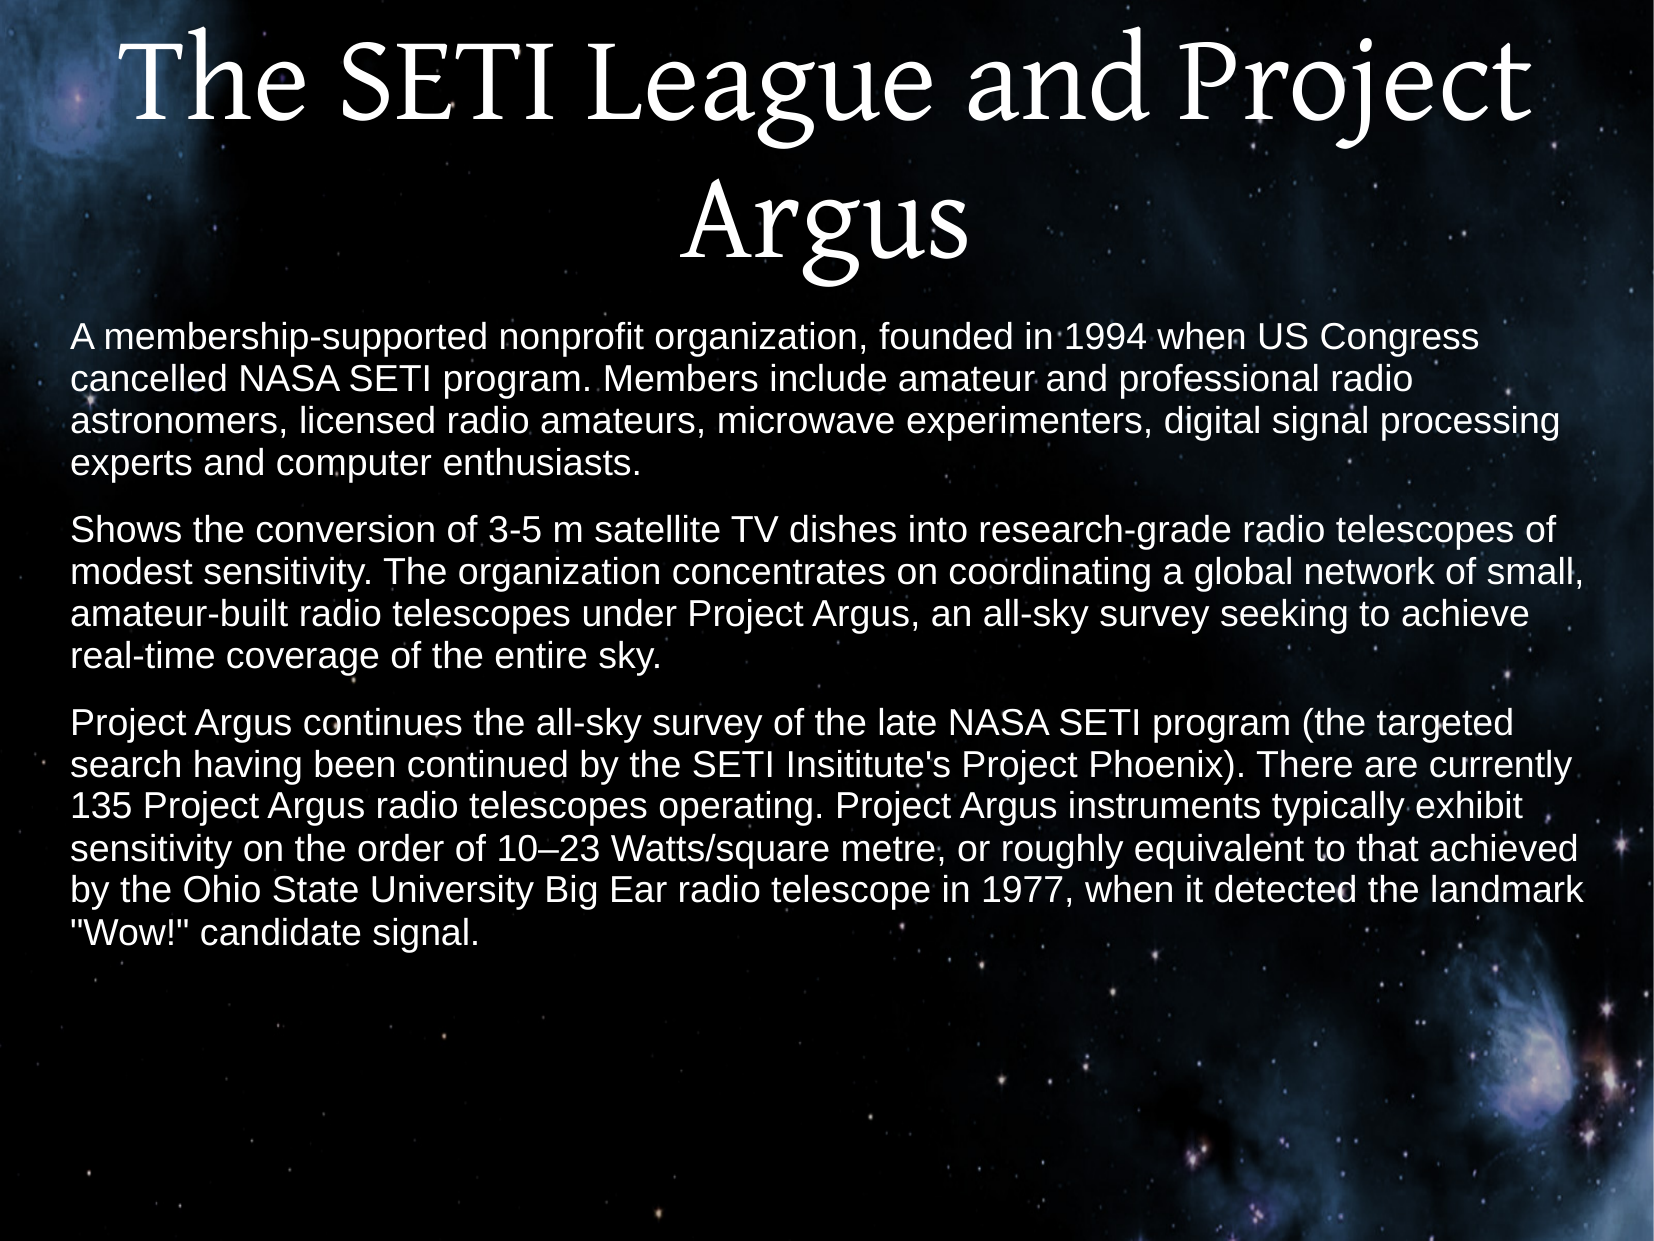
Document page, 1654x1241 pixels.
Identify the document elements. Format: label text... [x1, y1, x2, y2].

text_box A membership-supported nonprofit organization, founded in 1994 when US Congress cancelled NASA SETI program. Members include amateur and professional radio astronomers, licensed radio amateurs, microwave experimenters, digital signal processing experts and computer enthusiasts. Shows the conversion of 3-5 m satellite TV dishes into research-grade radio telescopes of modest sensitivity. The organization concentrates on coordinating a global network of small, amateur-built radio telescopes under Project Argus, an all-sky survey seeking to achieve real-time coverage of the entire sky. Project Argus continues the all-sky survey of the late NASA SETI program (the targeted search having been continued by the SETI Insititute's Project Phoenix). There are currently 135 Project Argus radio telescopes operating. Project Argus instruments typically exhibit sensitivity on the order of 10–23 Watts/square metre, or roughly equivalent to that achieved by the Ohio State University Big Ear radio telescope in 1977, when it detected the landmark "Wow!" candidate signal. [55, 308, 1608, 1241]
title The SETI League and Project Argus [82, 14, 1571, 292]
picture [0, 0, 1654, 1241]
